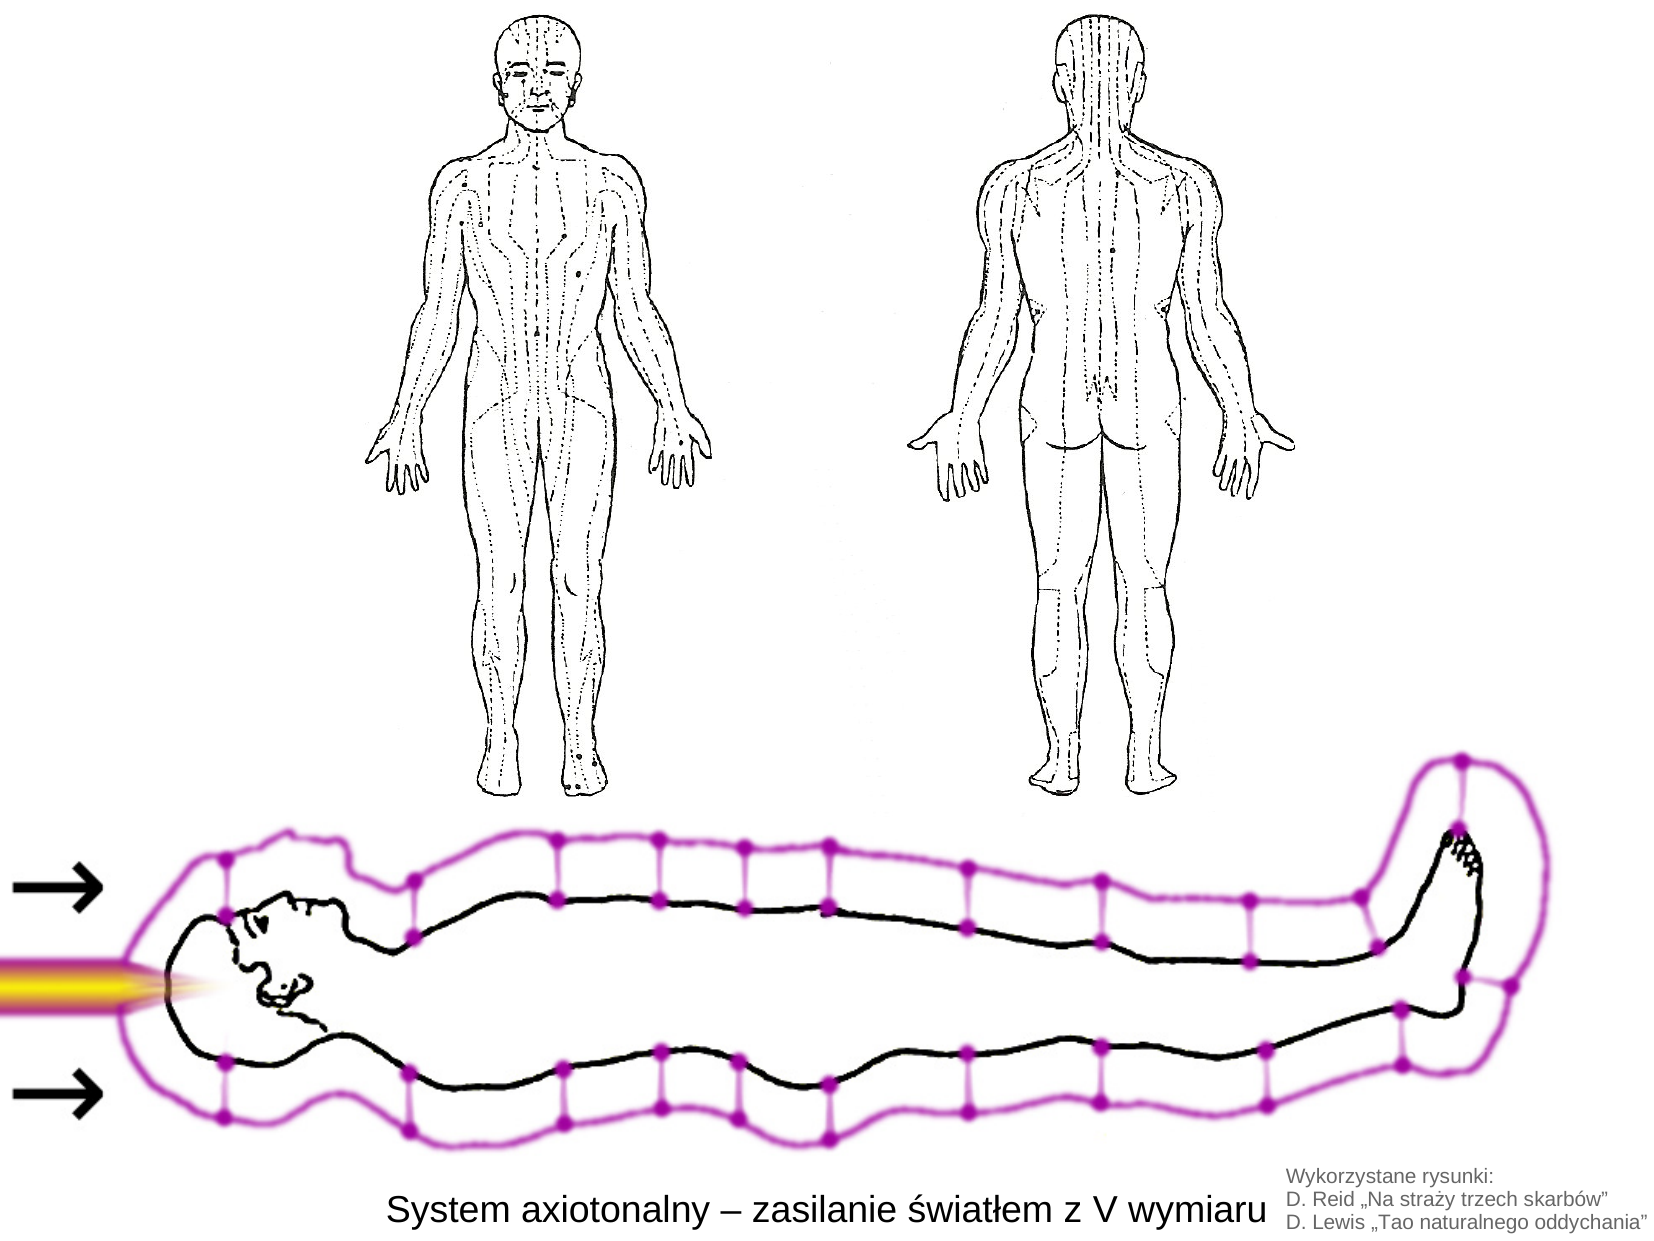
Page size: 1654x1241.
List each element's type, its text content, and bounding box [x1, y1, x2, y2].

text_box System axiotonalny – zasilanie światłem z V wymiaru [370, 1181, 1279, 1238]
text_box Wykorzystane rysunki: D. Reid „Na straży trzech skarbów” D. Lewis „Tao naturalnego oddychania” [1279, 1158, 1654, 1241]
picture [0, 0, 1654, 1176]
